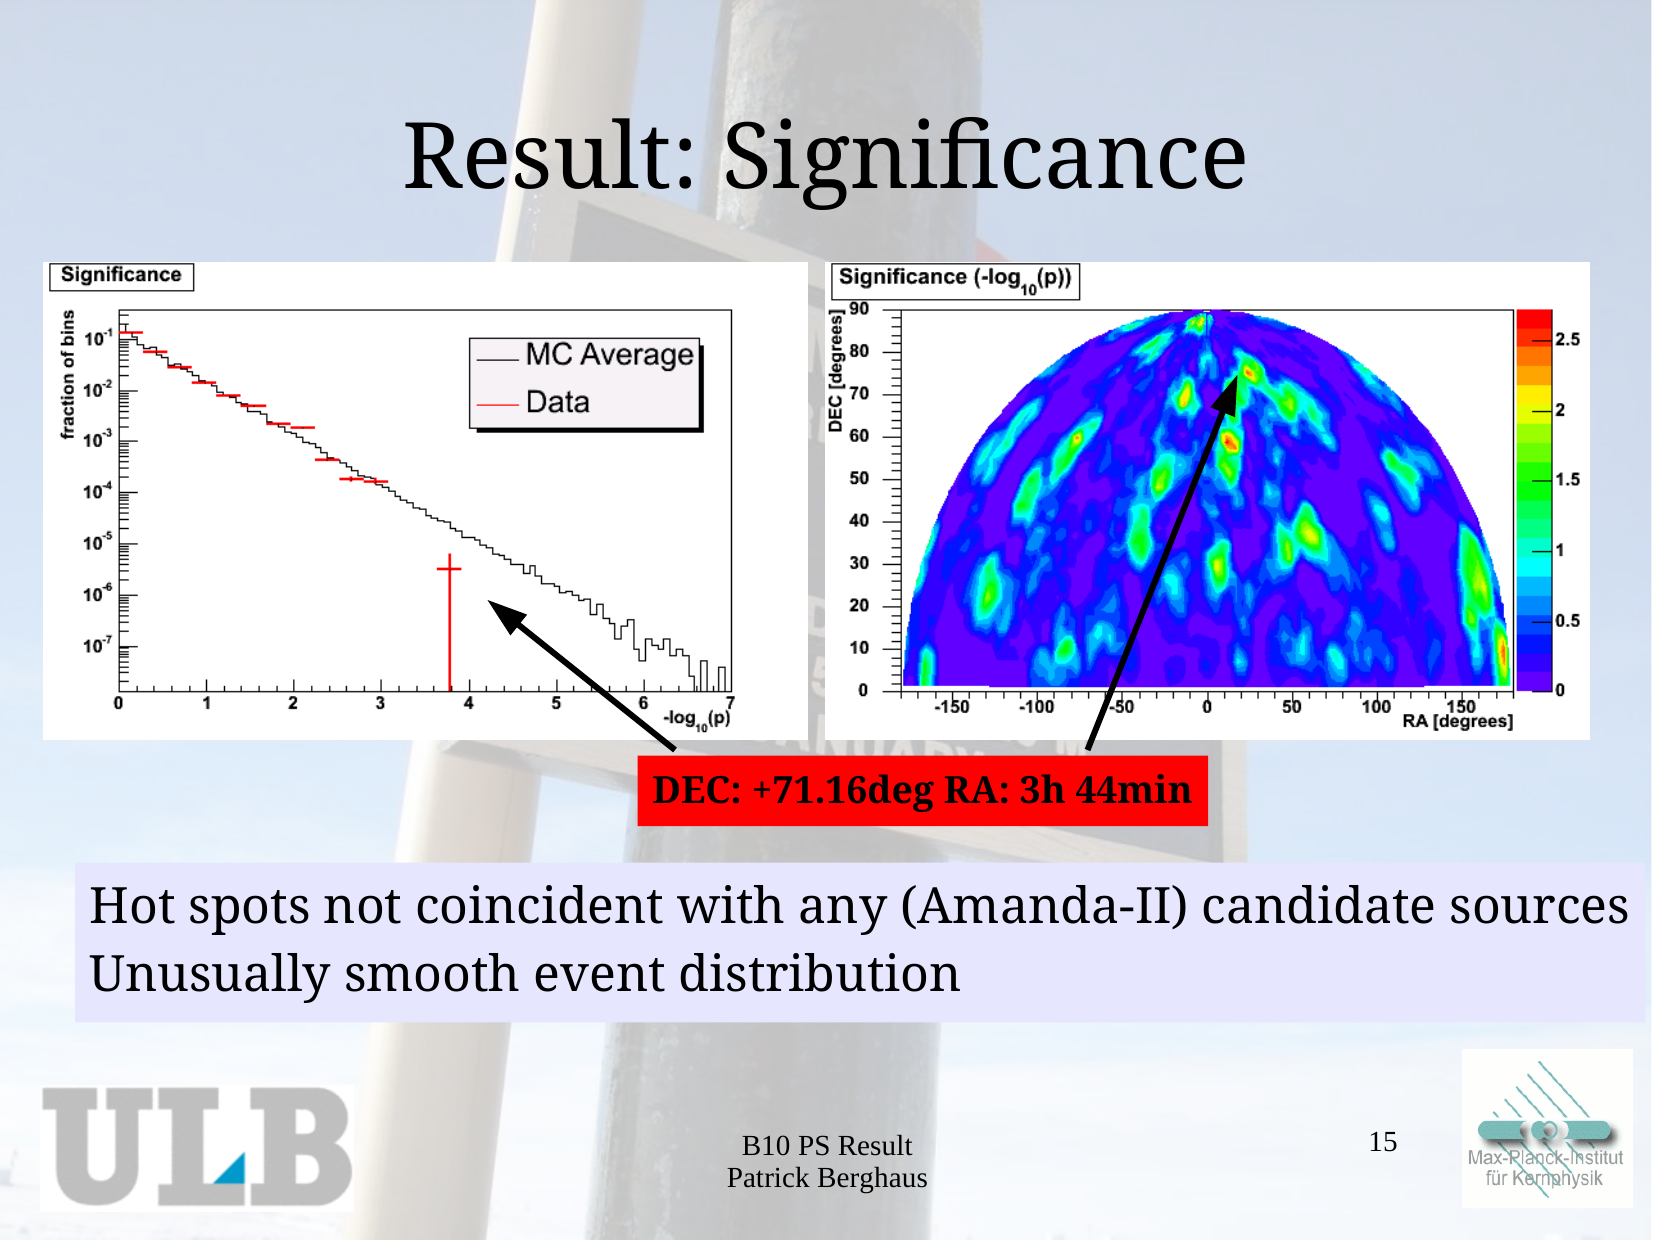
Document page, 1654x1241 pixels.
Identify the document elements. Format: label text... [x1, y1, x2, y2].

picture [40, 1085, 354, 1212]
text_box DEC: +71.16deg RA: 3h 44min [637, 755, 1180, 827]
title Result: Significance [82, 49, 1571, 257]
picture [43, 262, 808, 740]
picture [1462, 1049, 1633, 1208]
text_box Hot spots not coincident with any (Amanda-II) candidate sources Unusually smooth event distribution [75, 862, 1551, 1023]
picture [825, 262, 1590, 740]
